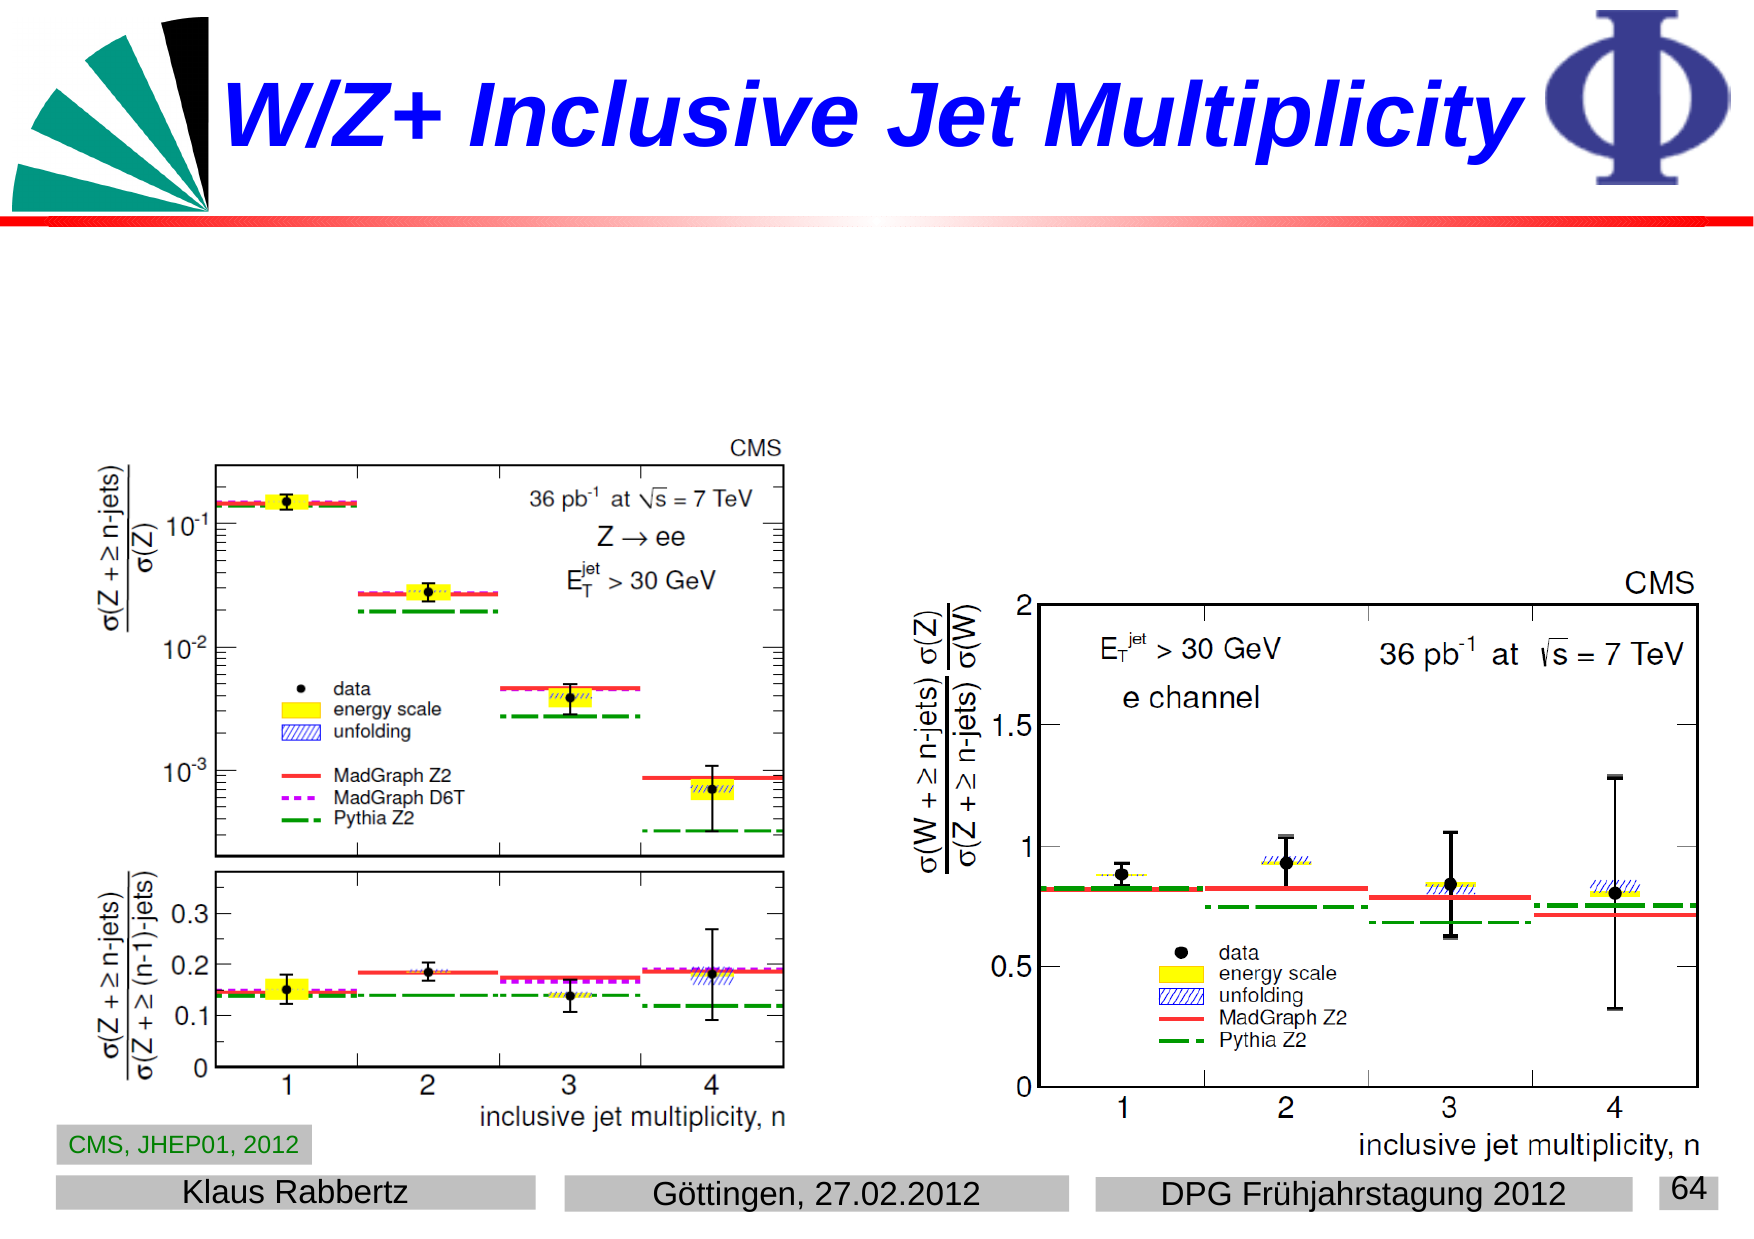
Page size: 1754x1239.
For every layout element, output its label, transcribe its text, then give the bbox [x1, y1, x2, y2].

text_box CMS, JHEP01, 2012 [56, 1124, 312, 1165]
picture [904, 566, 1720, 1165]
picture [1545, 10, 1731, 185]
picture [12, 17, 209, 214]
title W/Z+ Inclusive Jet Multiplicity [220, 16, 1525, 213]
picture [88, 435, 801, 1134]
